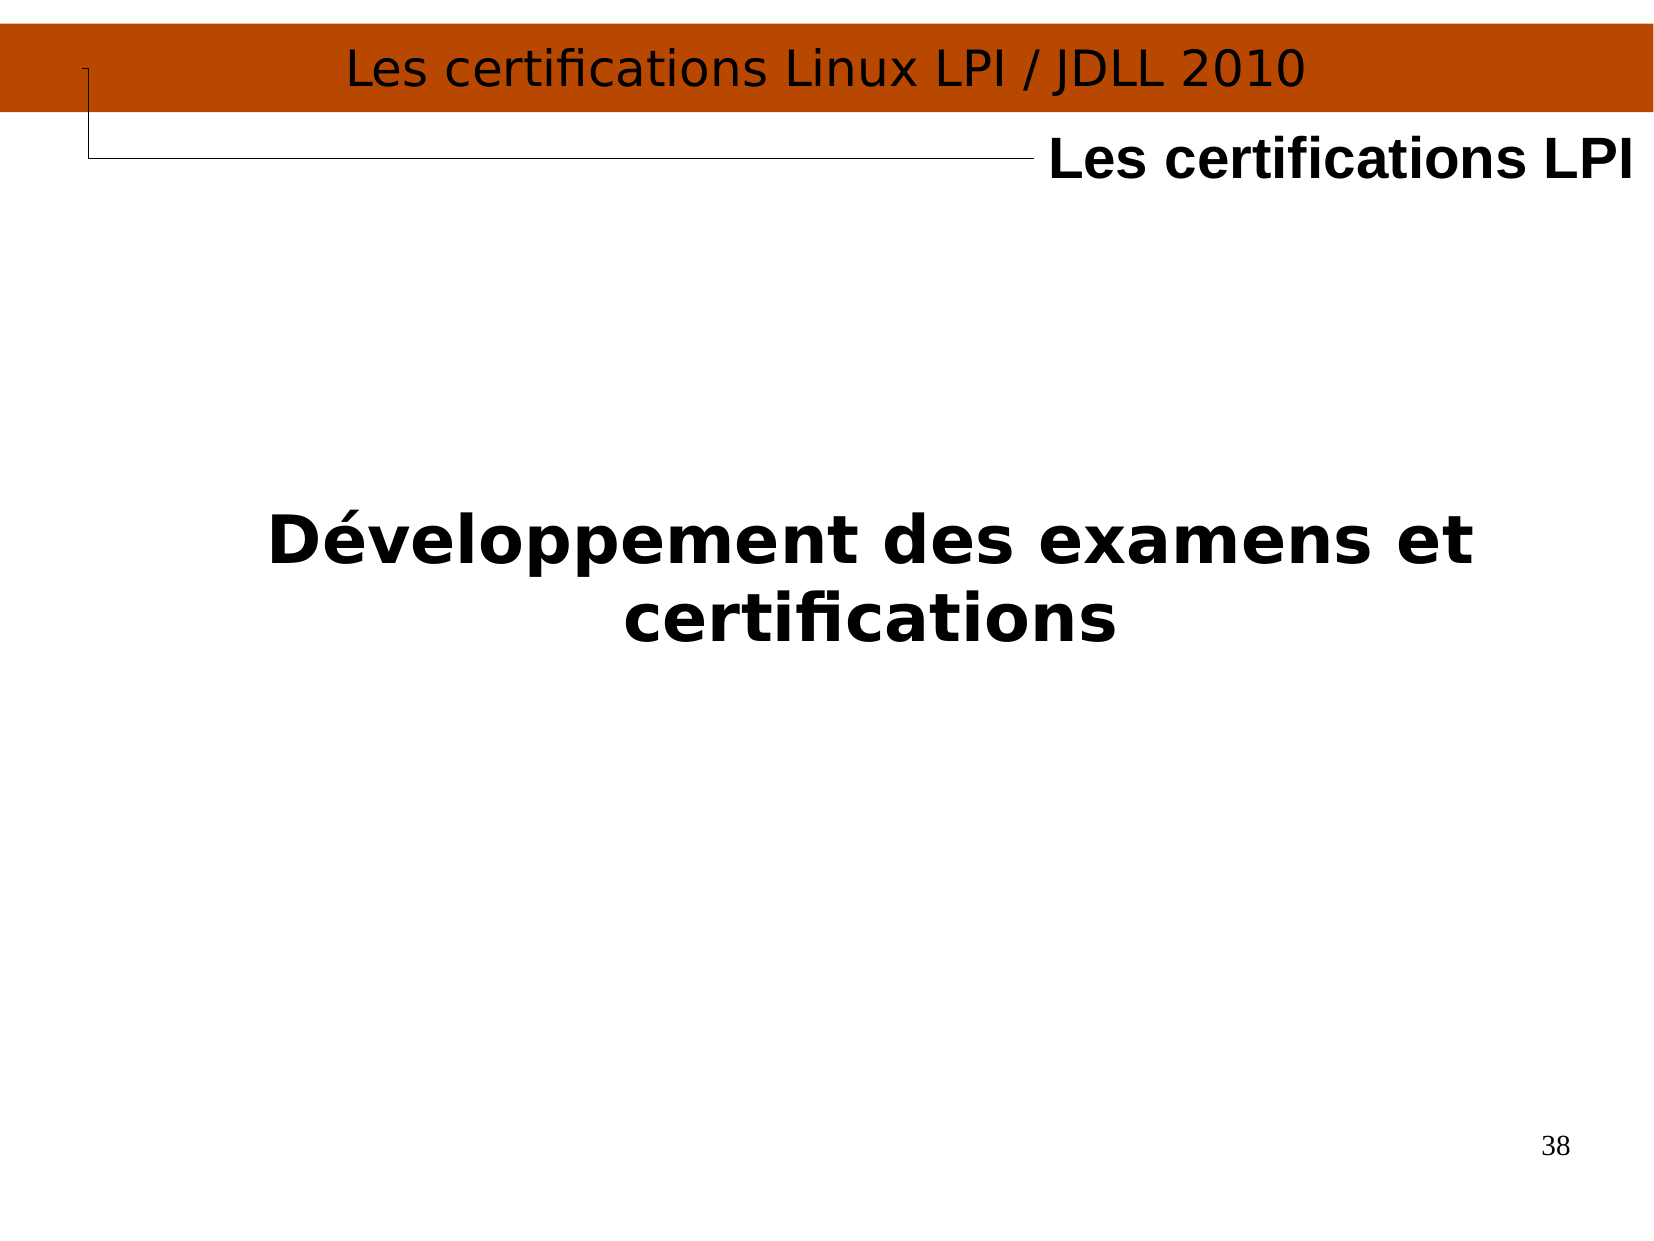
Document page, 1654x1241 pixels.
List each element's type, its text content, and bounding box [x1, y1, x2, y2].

list Développement des examens et certifications [91, 501, 1580, 1047]
title Les certifications Linux LPI / JDLL 2010 [82, 39, 1571, 99]
text_box Les certifications LPI [1033, 118, 1654, 198]
text_box [0, 23, 1654, 113]
